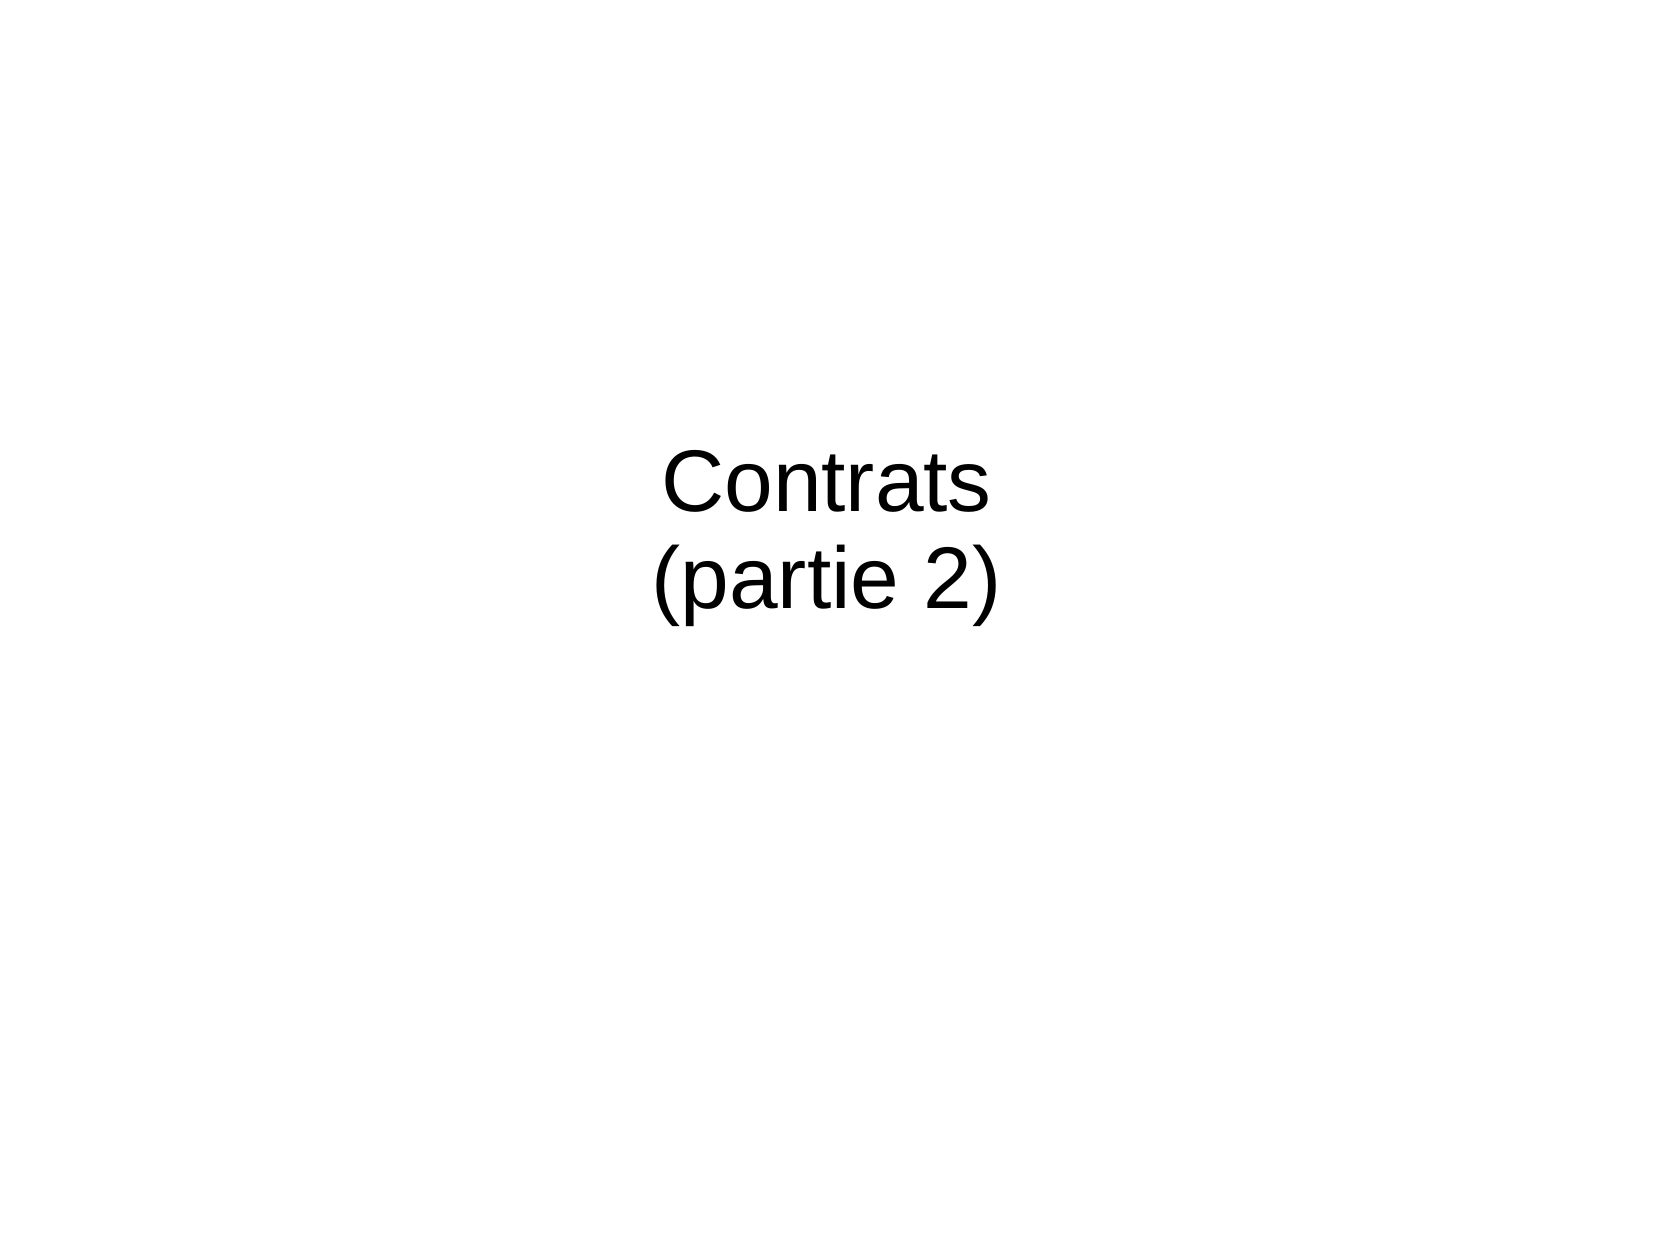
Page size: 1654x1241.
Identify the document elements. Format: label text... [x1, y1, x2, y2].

subtitle Contrats (partie 2) [82, 49, 1571, 1010]
